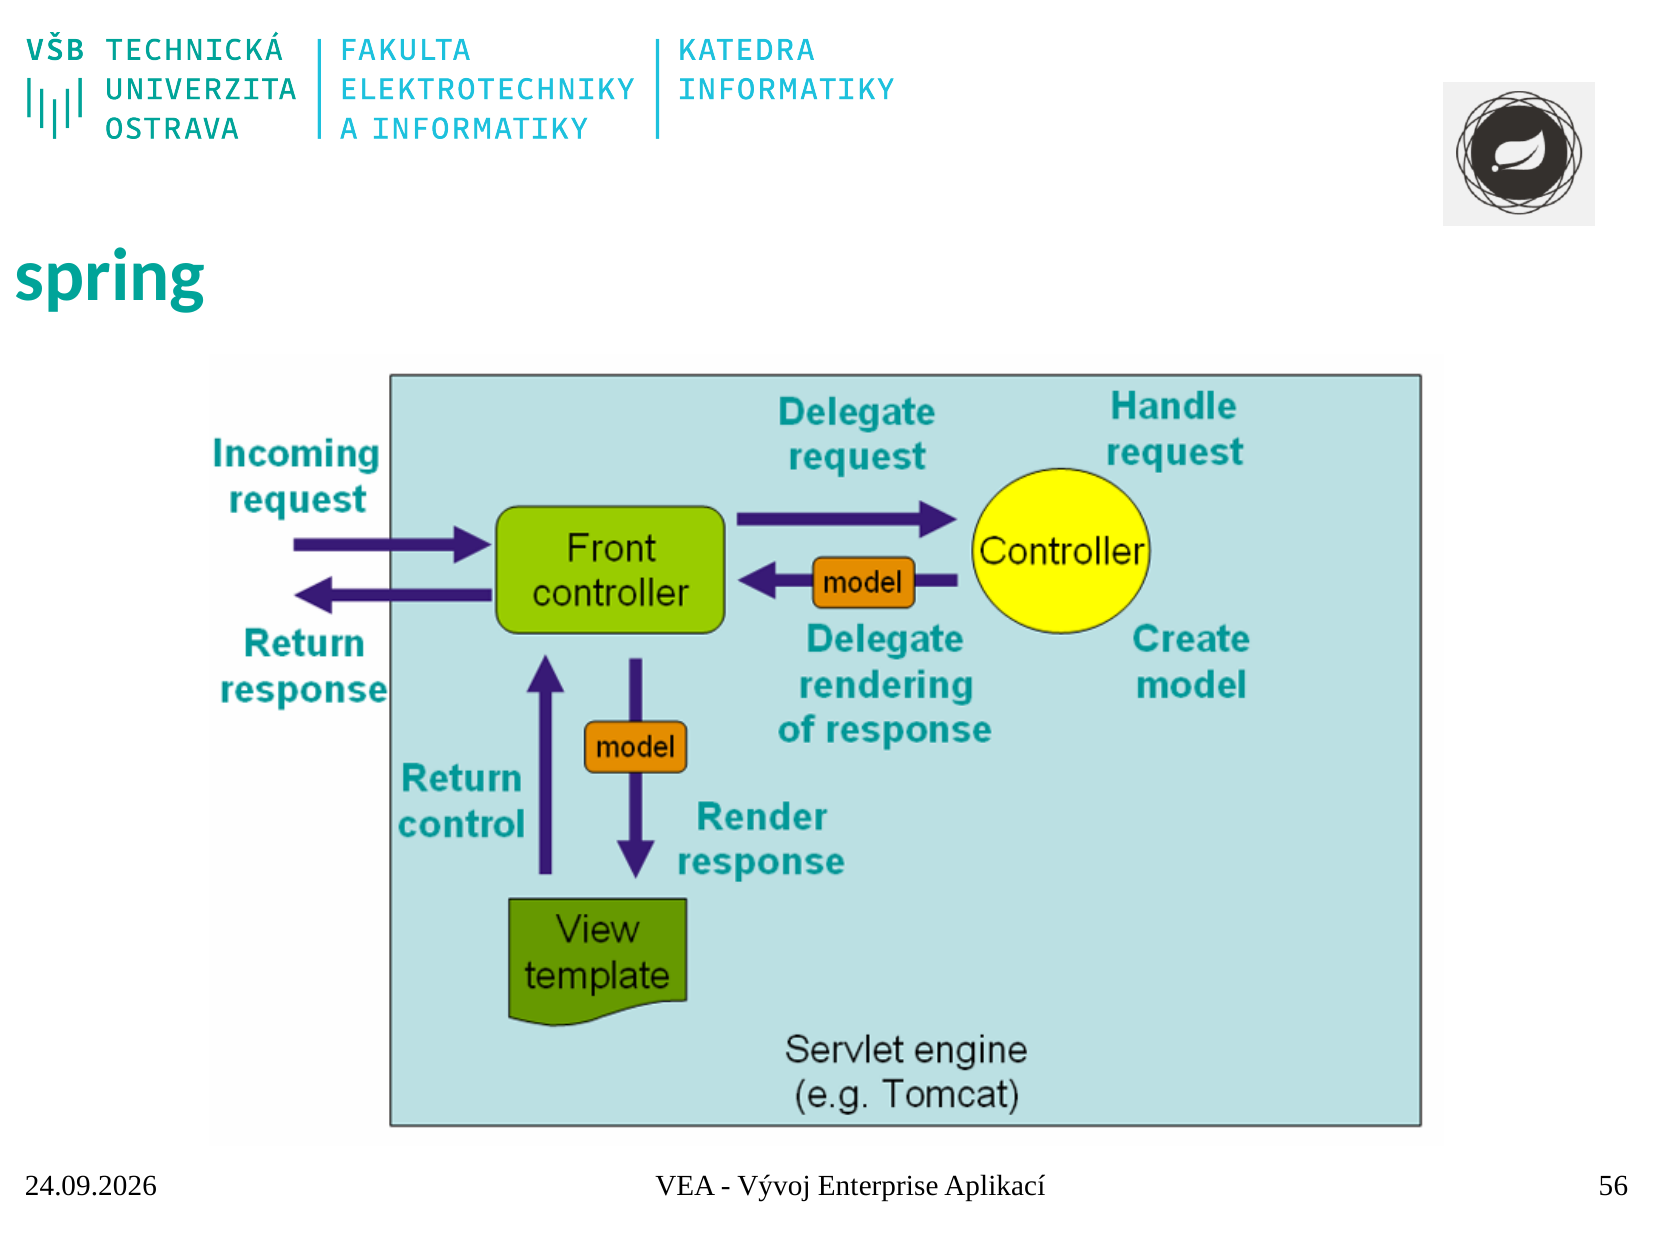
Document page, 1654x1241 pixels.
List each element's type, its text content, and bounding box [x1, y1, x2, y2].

picture [1443, 82, 1595, 226]
picture [26, 31, 894, 139]
picture [209, 354, 1444, 1146]
title spring [14, 165, 1619, 319]
